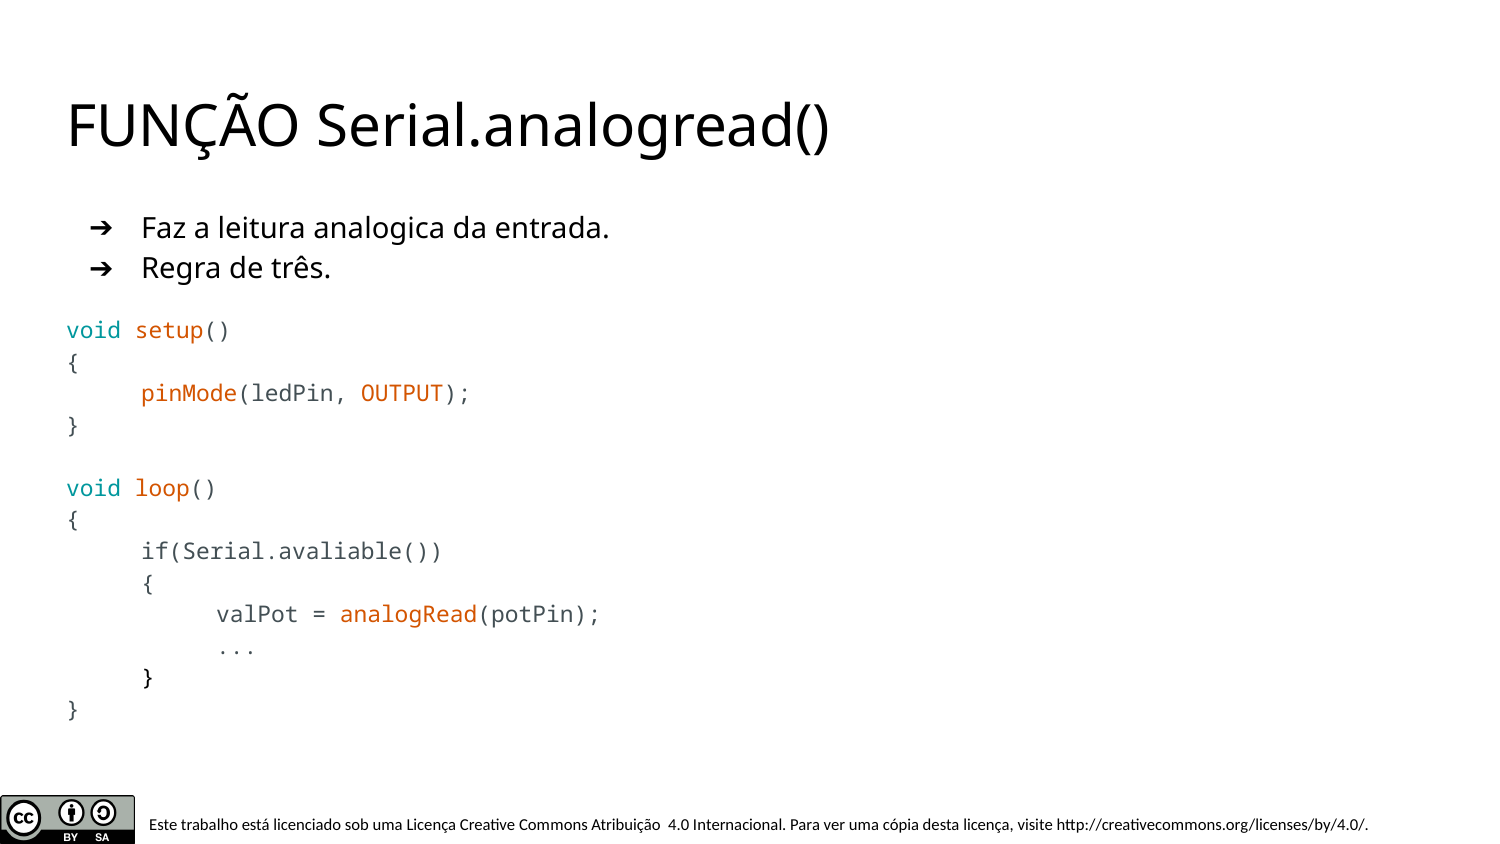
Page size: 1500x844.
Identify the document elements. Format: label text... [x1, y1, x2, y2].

list Faz a leitura analogica da entrada. Regra de três. [51, 189, 1449, 297]
title FUNÇÃO Serial.analogread() [51, 72, 1449, 167]
text_box Este trabalho está licenciado sob uma Licença Creative Commons Atribuição 4.0 Internacional. Para ver uma cópia desta licença, visite http://creativecommons.org/licenses/by/4.0/. [134, 795, 1500, 844]
picture [0, 795, 134, 844]
text_box void setup() { pinMode(ledPin, OUTPUT); } void loop() { if(Serial.avaliable()) { valPot = analogRead(potPin); ... } } [51, 296, 1411, 745]
